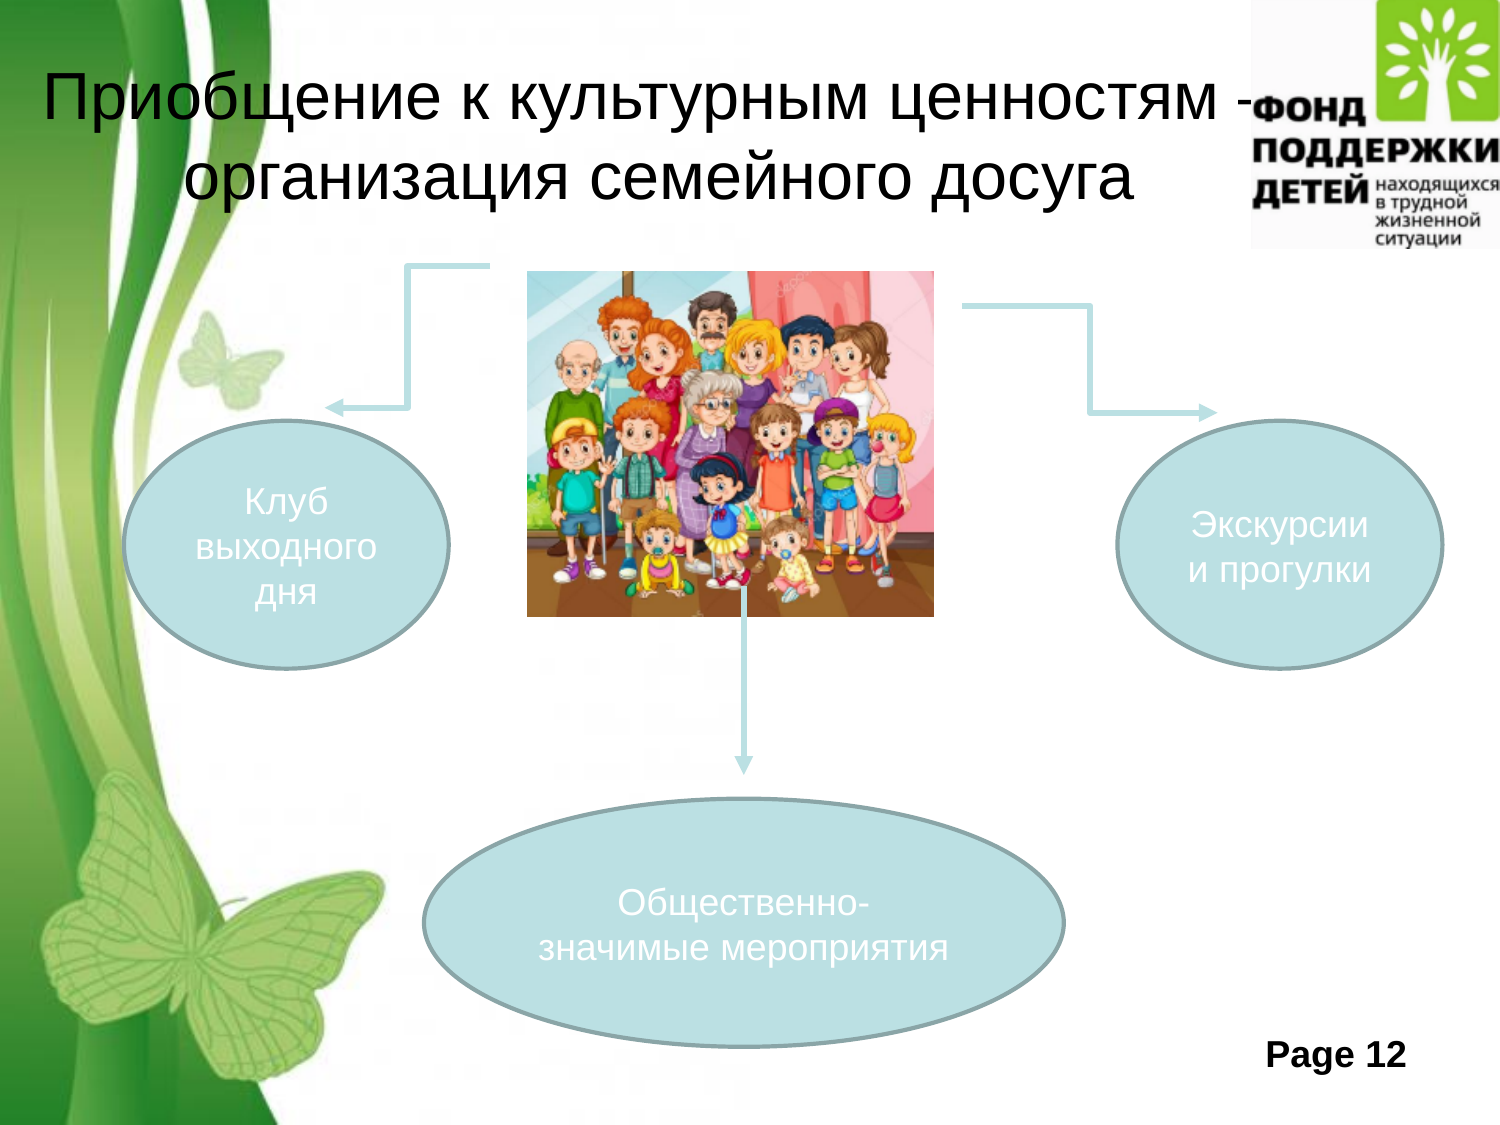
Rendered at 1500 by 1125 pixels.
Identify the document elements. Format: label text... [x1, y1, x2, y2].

picture [0, 0, 1500, 1125]
text_box Экскурсии и прогулки [1117, 420, 1443, 669]
title Приобщение к культурным ценностям – организация семейного досуга [0, 45, 1251, 233]
text_box Общественно-значимые мероприятия [423, 798, 1064, 1047]
text_box Клуб выходного дня [123, 420, 449, 669]
